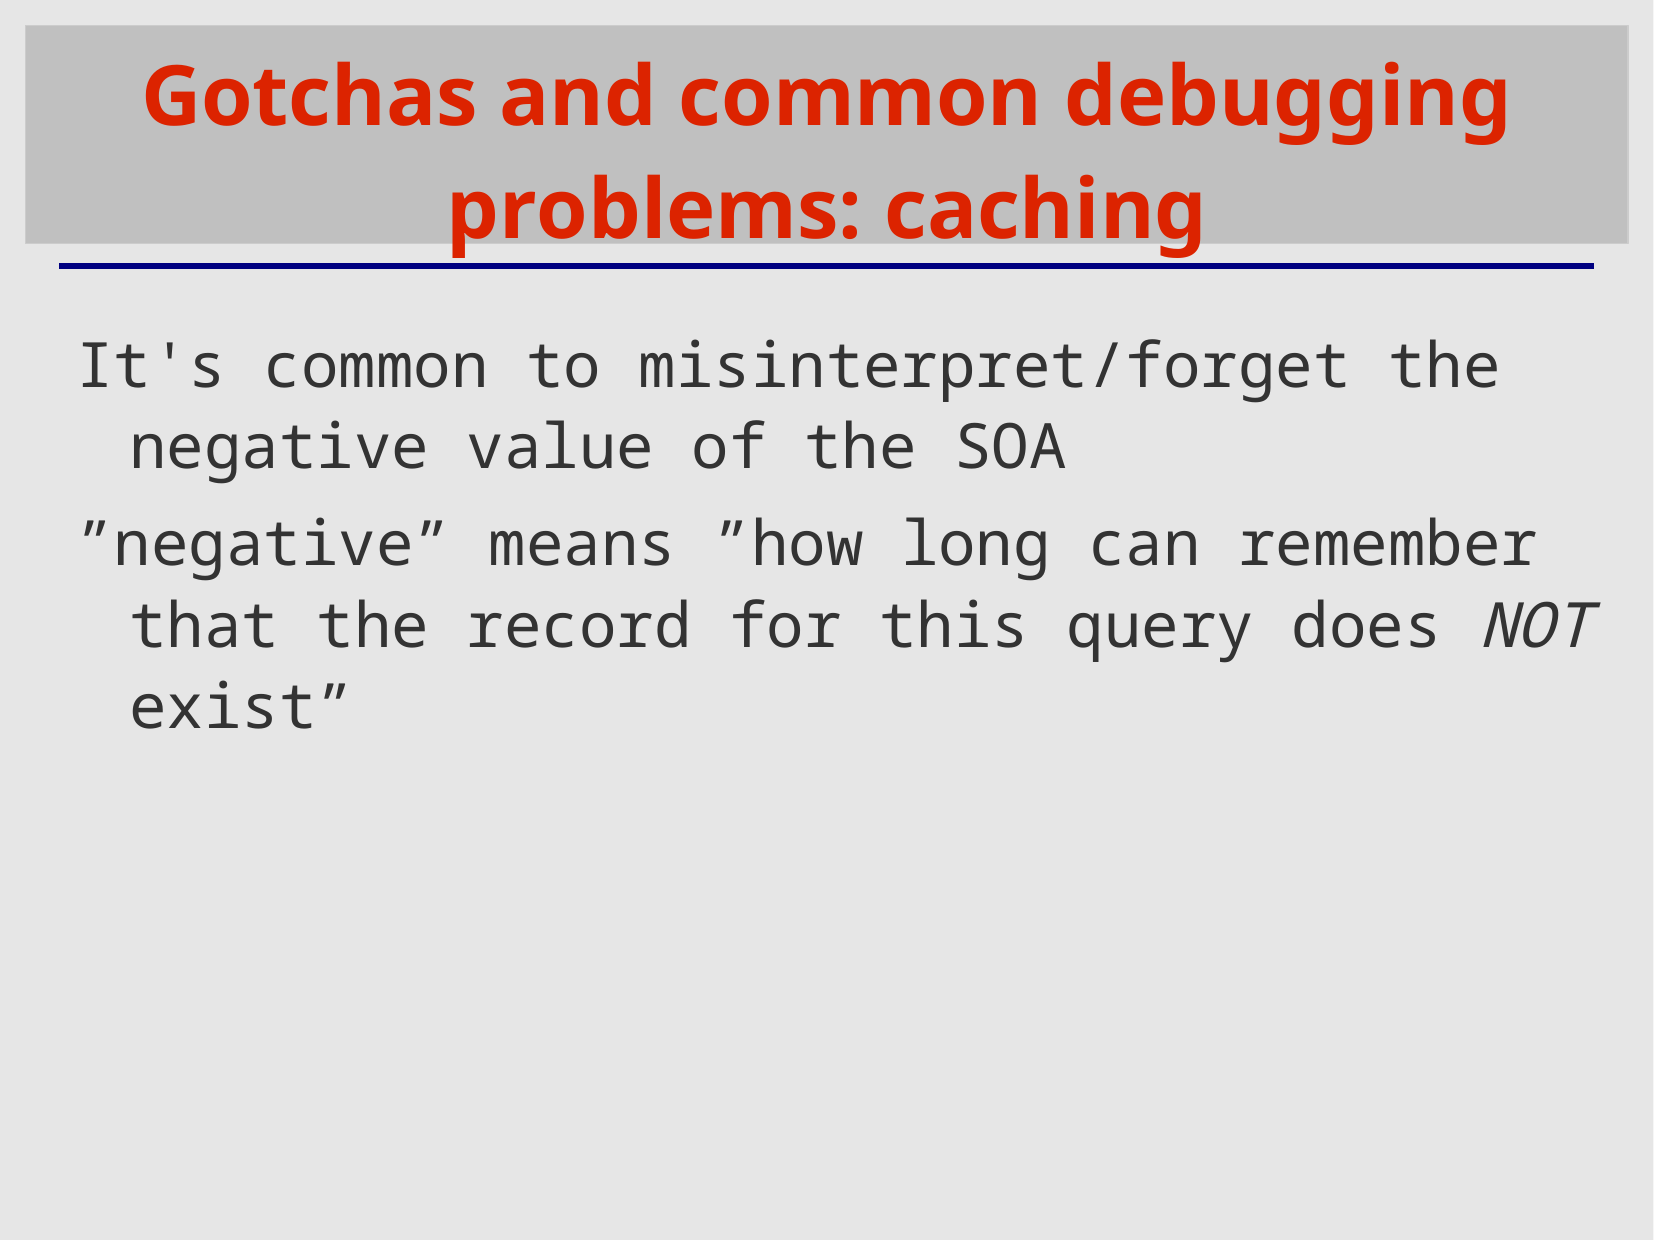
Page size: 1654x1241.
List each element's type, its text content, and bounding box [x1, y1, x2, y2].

title Gotchas and common debugging problems: caching [121, 53, 1534, 246]
list It's common to misinterpret/forget the negative value of the SOA ”negative” means ”how long can remember that the record for this query does NOT exist” [59, 322, 1594, 1117]
